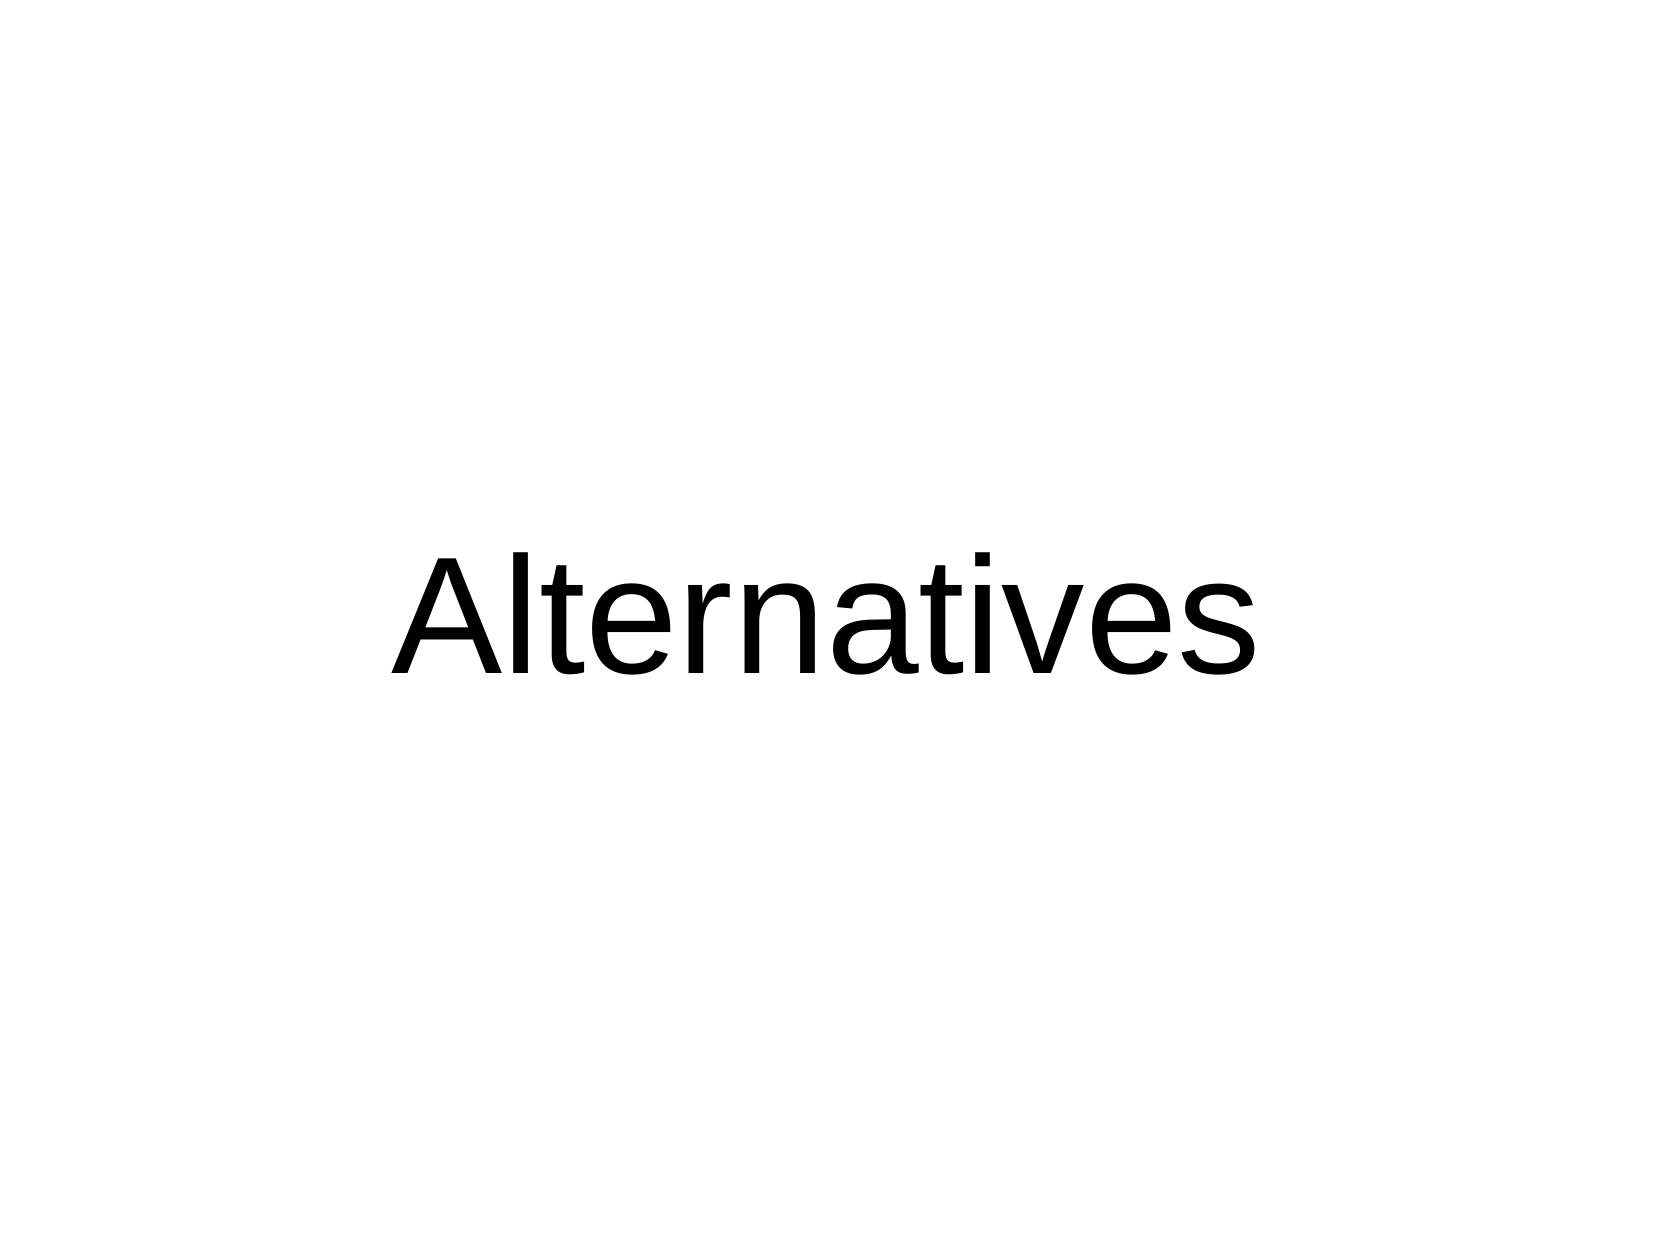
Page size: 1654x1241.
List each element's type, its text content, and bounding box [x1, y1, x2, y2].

title Alternatives [82, 49, 1571, 1182]
